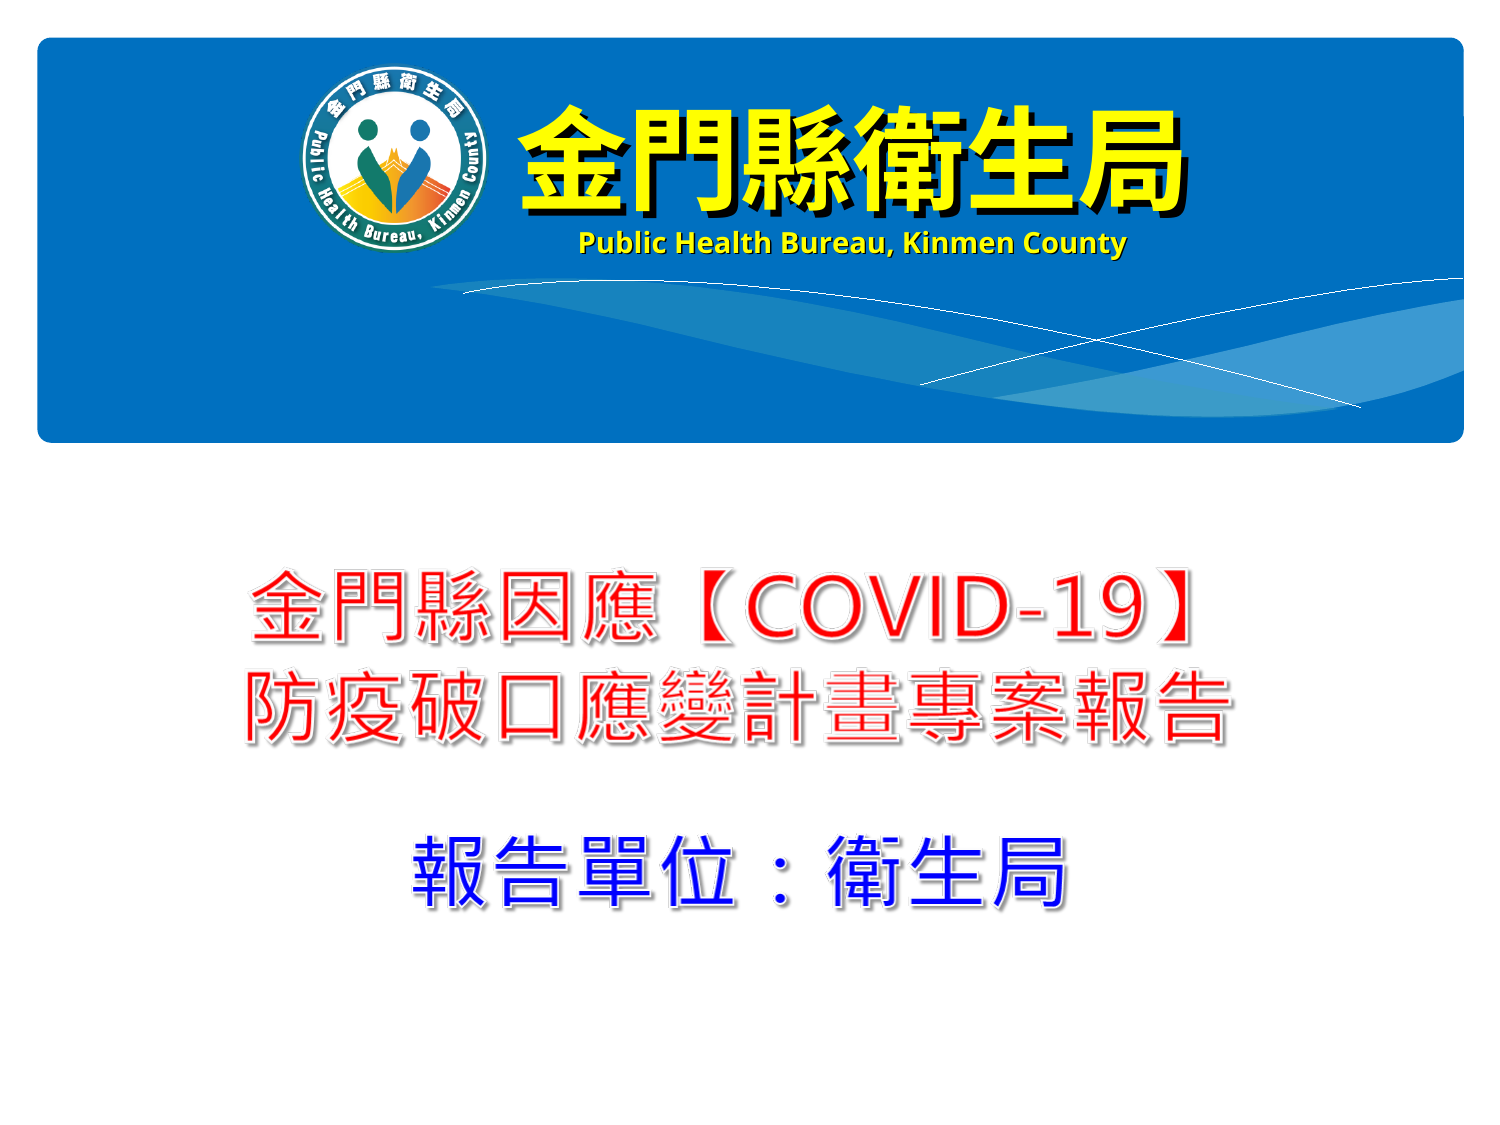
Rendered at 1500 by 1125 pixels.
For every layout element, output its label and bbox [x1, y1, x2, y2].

picture [99, 491, 1375, 1000]
picture [299, 63, 489, 253]
